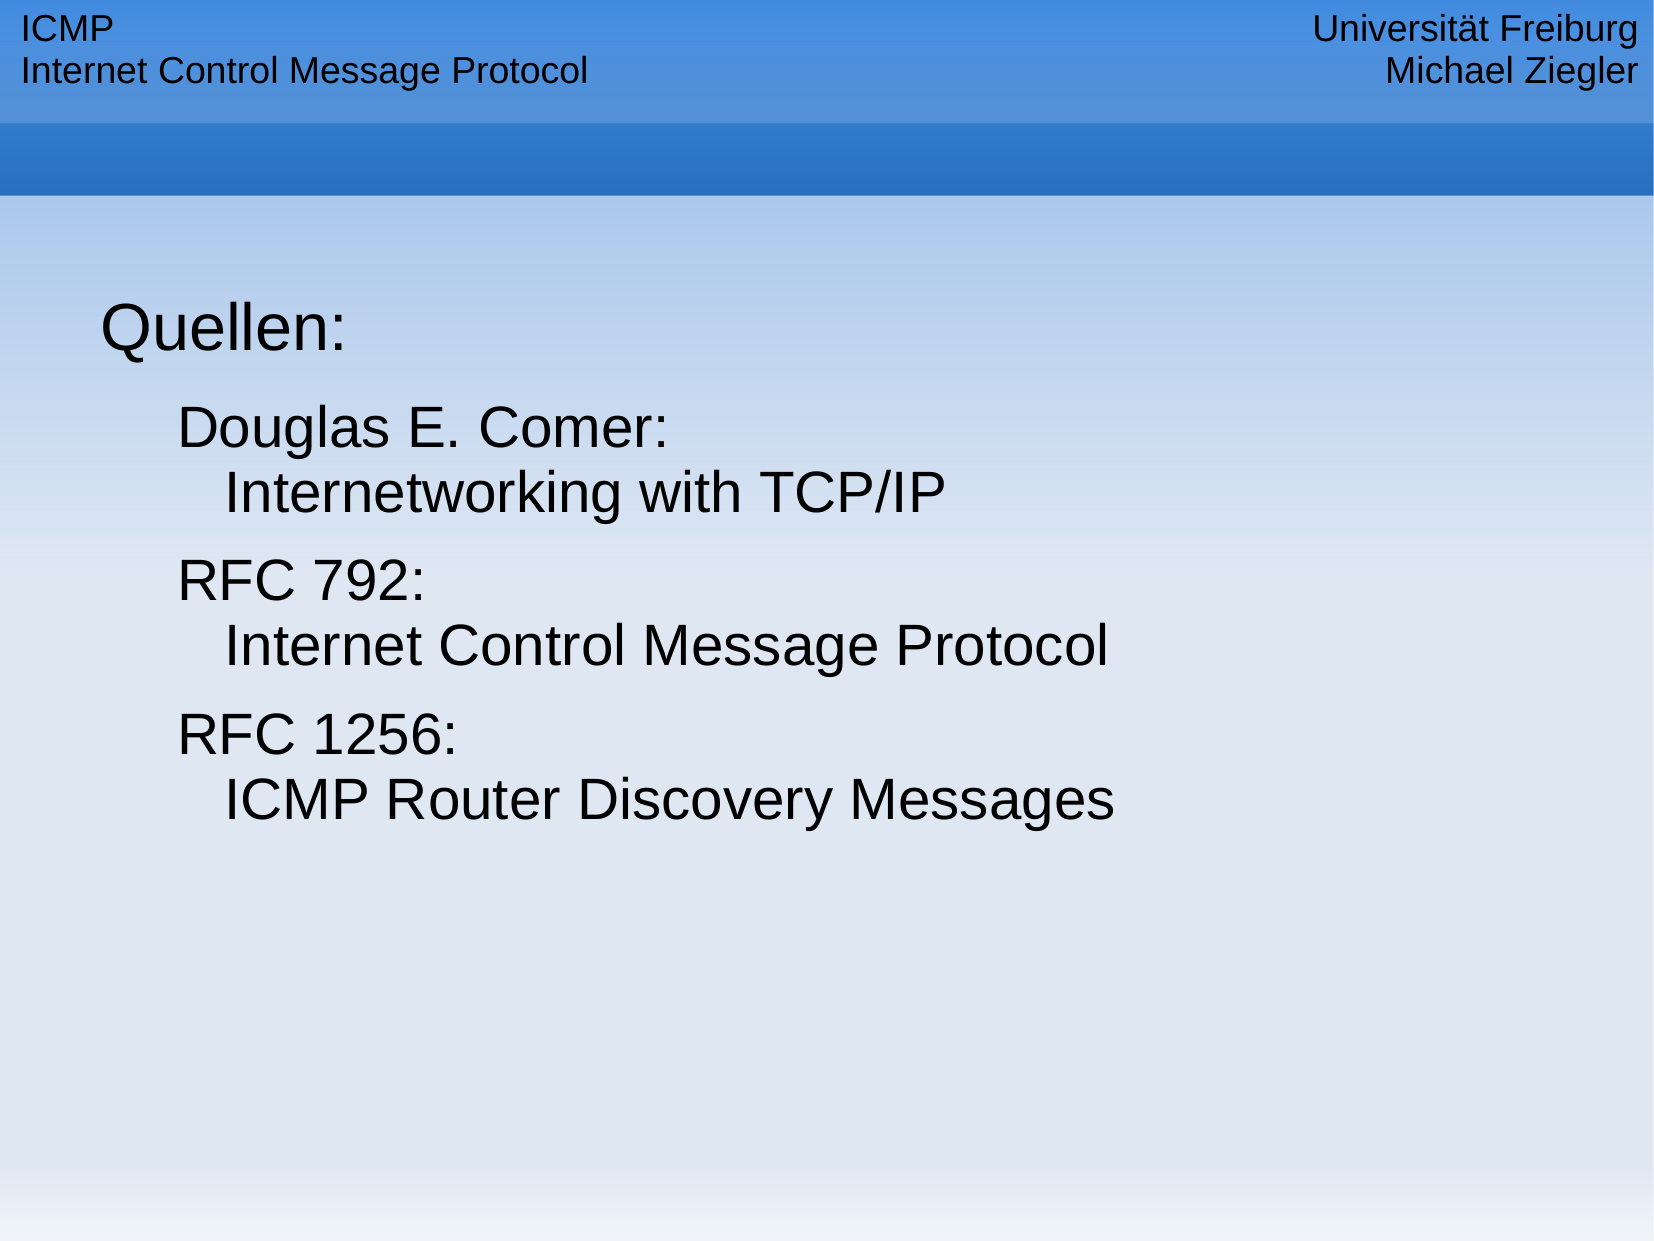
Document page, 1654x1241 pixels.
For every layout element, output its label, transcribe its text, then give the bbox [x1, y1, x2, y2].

text_box Universität Freiburg Michael Ziegler [1210, 0, 1654, 183]
list Quellen: Douglas E. Comer: Internetworking with TCP/IP RFC 792: Internet Control Message Protocol RFC 1256: ICMP Router Discovery Messages [82, 290, 1571, 1109]
text_box ICMP Internet Control Message Protocol [5, 0, 715, 183]
picture [0, 0, 1654, 1241]
